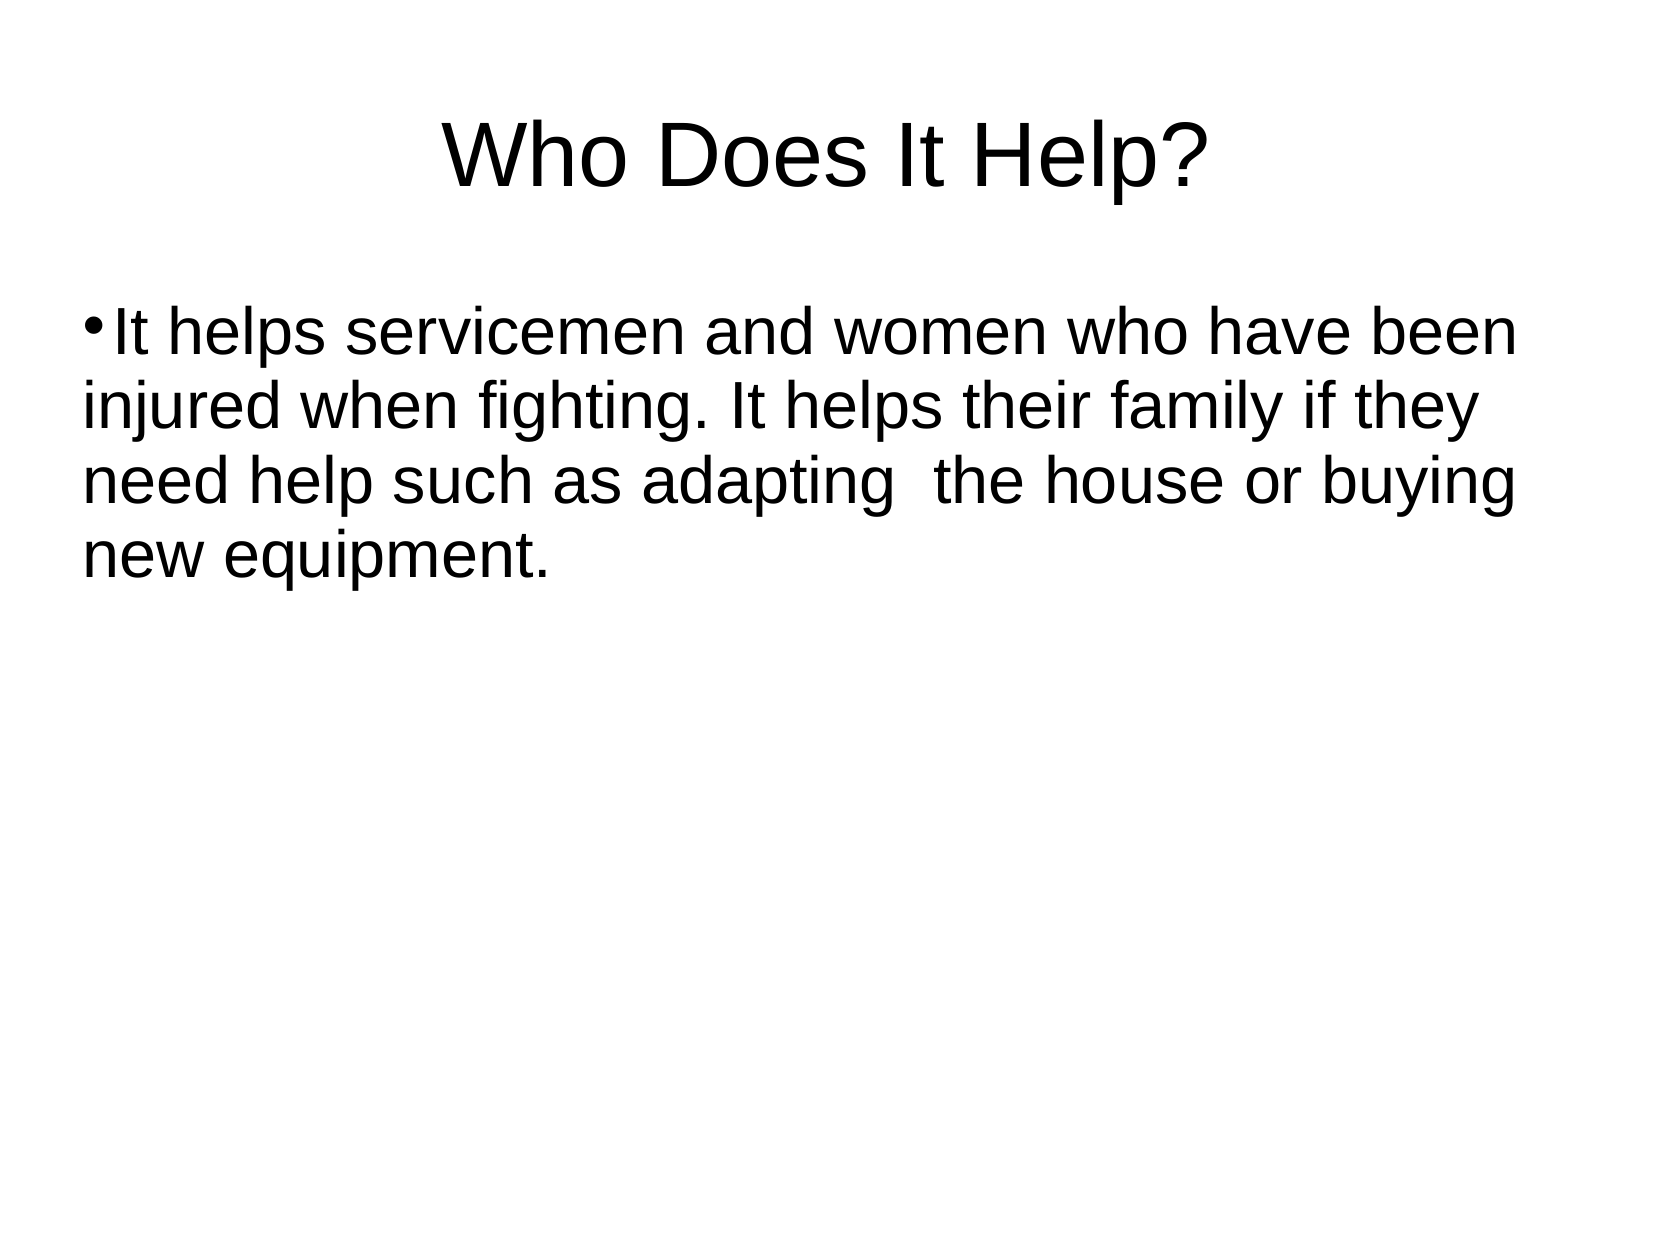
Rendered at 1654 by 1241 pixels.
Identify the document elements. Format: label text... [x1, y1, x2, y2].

list It helps servicemen and women who have been injured when fighting. It helps their family if they need help such as adapting the house or buying new equipment. [82, 290, 1571, 1109]
title Who Does It Help? [82, 49, 1571, 257]
